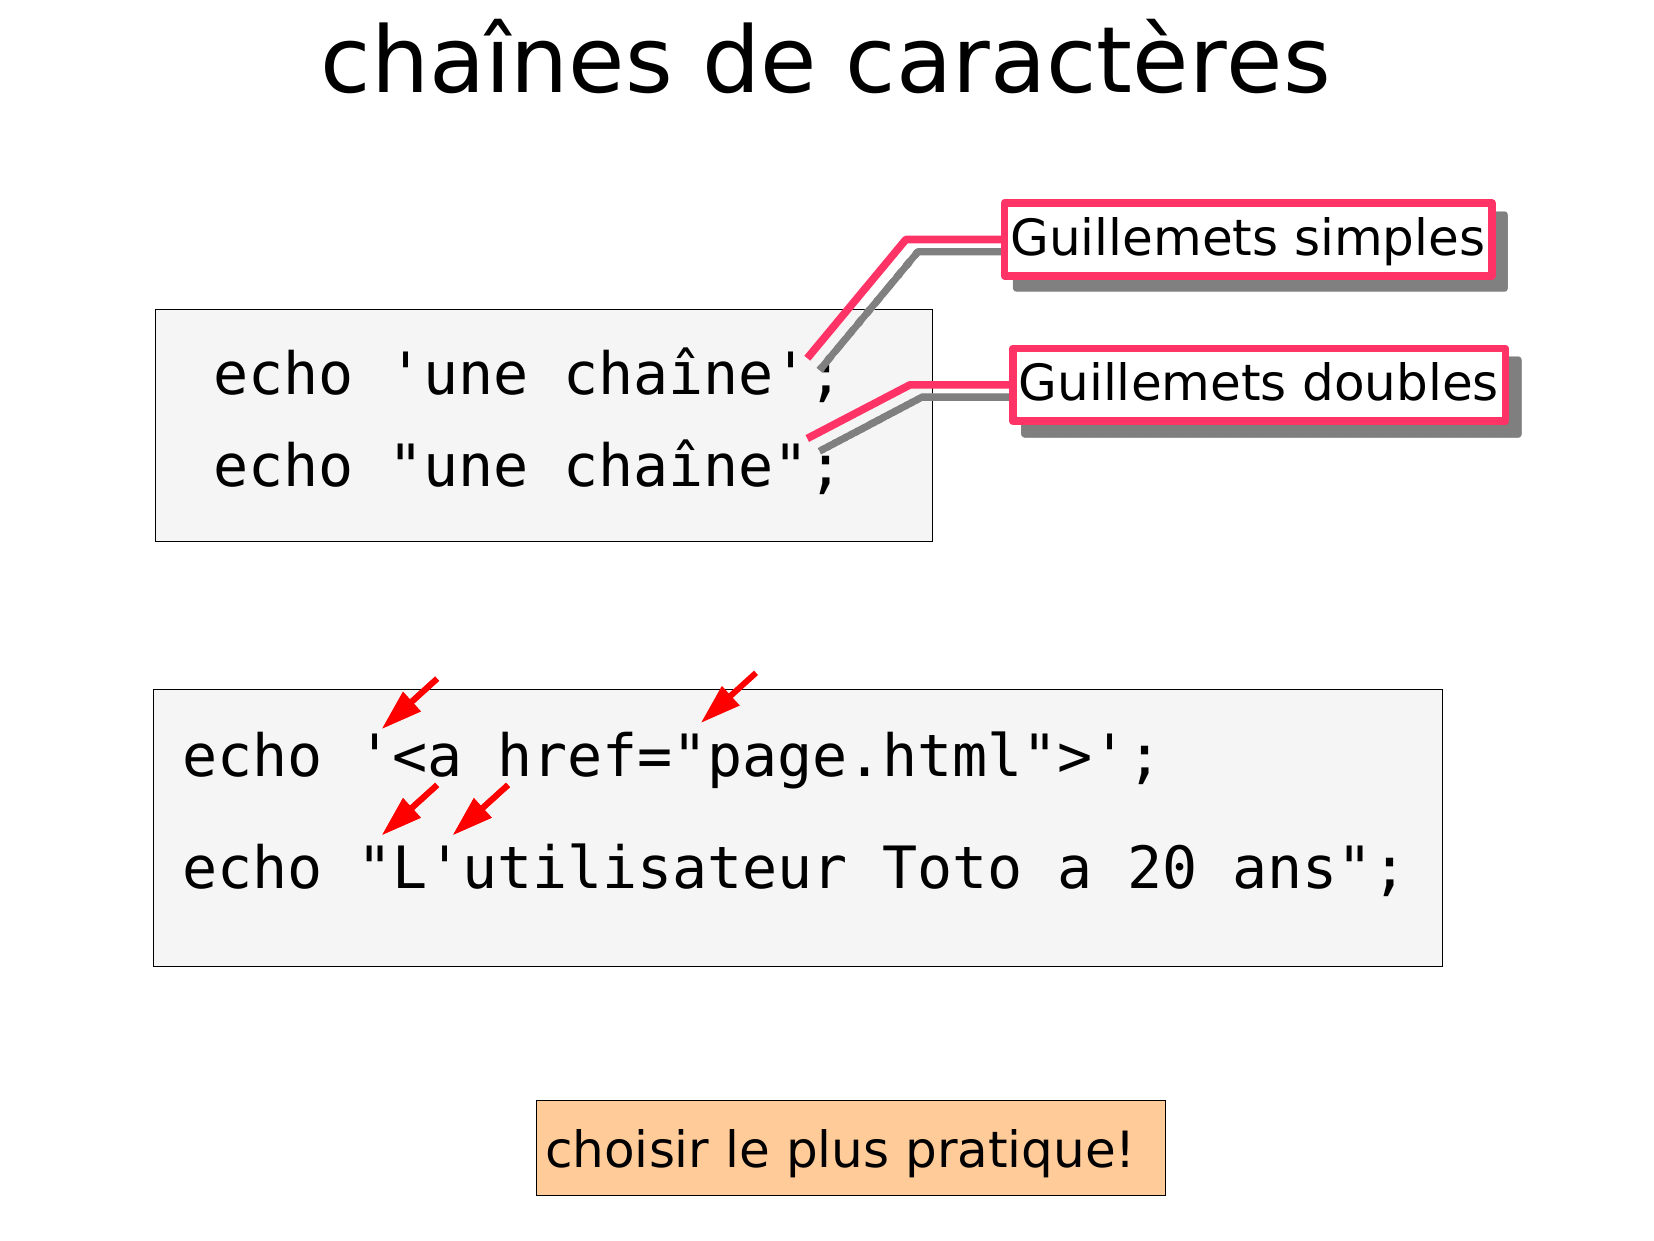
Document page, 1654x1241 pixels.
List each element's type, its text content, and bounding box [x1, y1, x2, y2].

text_box [400, 689, 719, 722]
text_box Guillemets simples [1004, 203, 1492, 276]
text_box echo 'une chaîne'; echo "une chaîne"; [213, 340, 844, 592]
title chaînes de caractères [0, 0, 1654, 123]
text_box choisir le plus pratique! [545, 1120, 1077, 1180]
text_box echo '<a href="page.html">'; [182, 722, 1163, 791]
text_box [387, 791, 495, 834]
text_box Guillemets doubles [1012, 348, 1506, 422]
text_box echo "L'utilisateur Toto a 20 ans"; [182, 834, 1408, 903]
text_box [153, 689, 1443, 967]
text_box [536, 1100, 1166, 1196]
text_box [155, 309, 933, 542]
